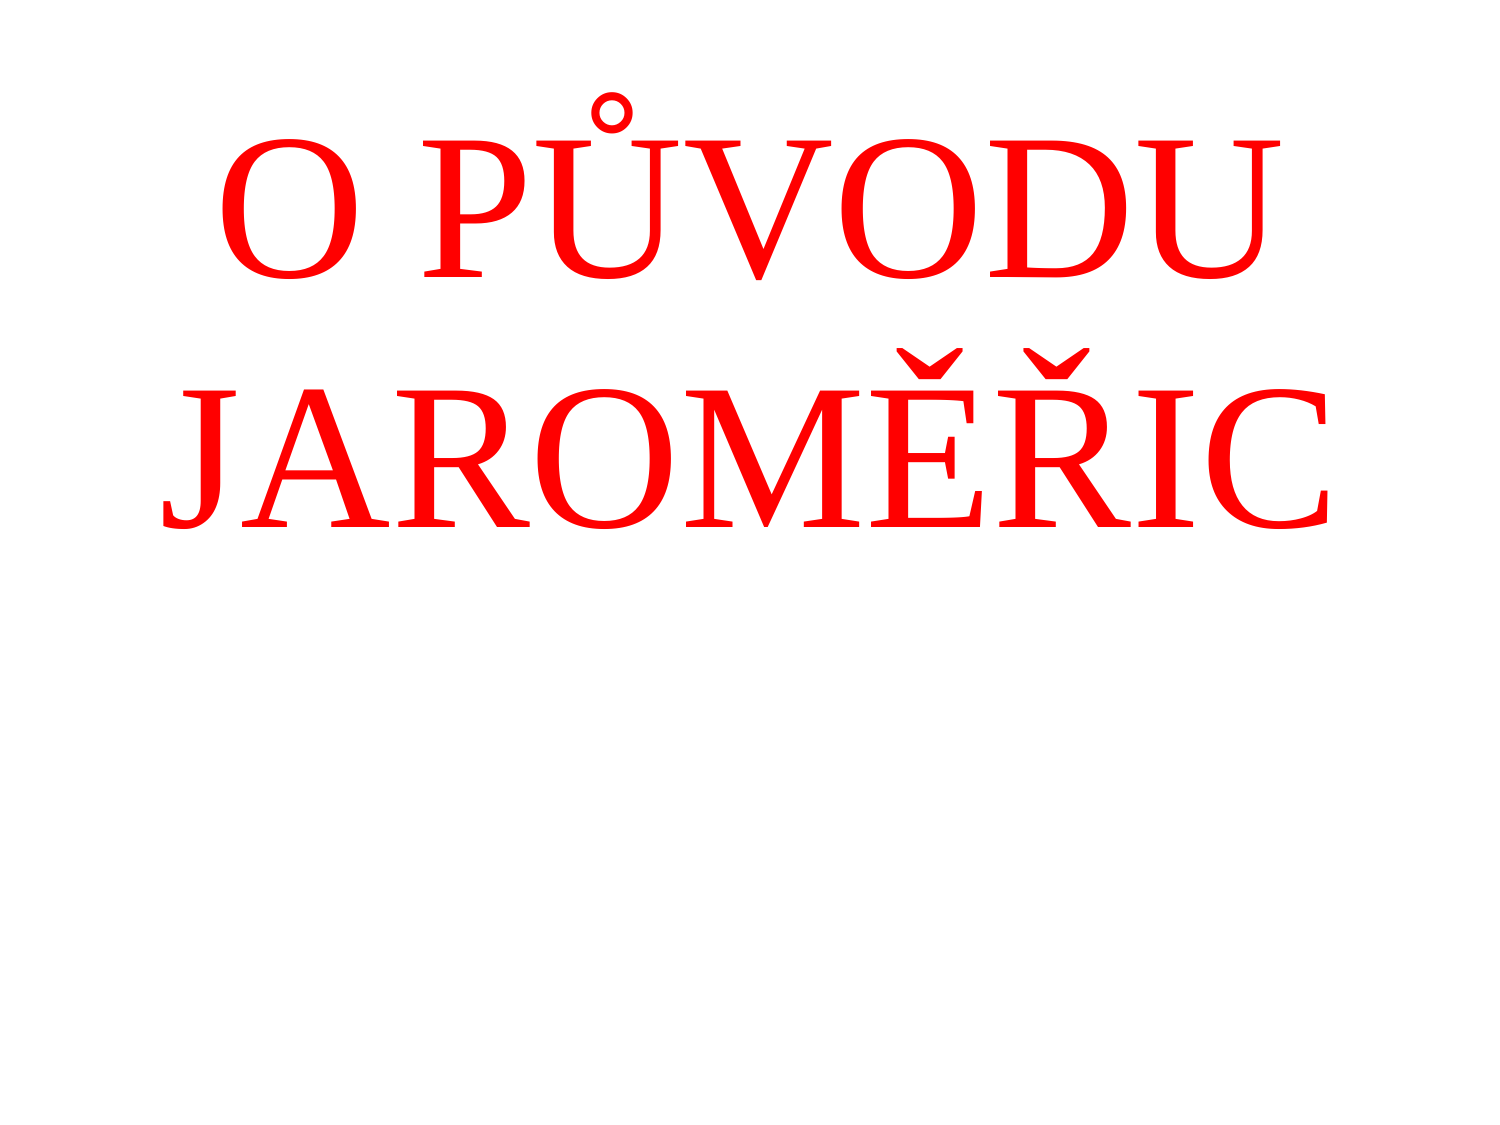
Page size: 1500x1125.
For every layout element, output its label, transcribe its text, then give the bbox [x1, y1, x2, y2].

title O PŮVODU JAROMĚŘIC [112, 0, 1388, 577]
